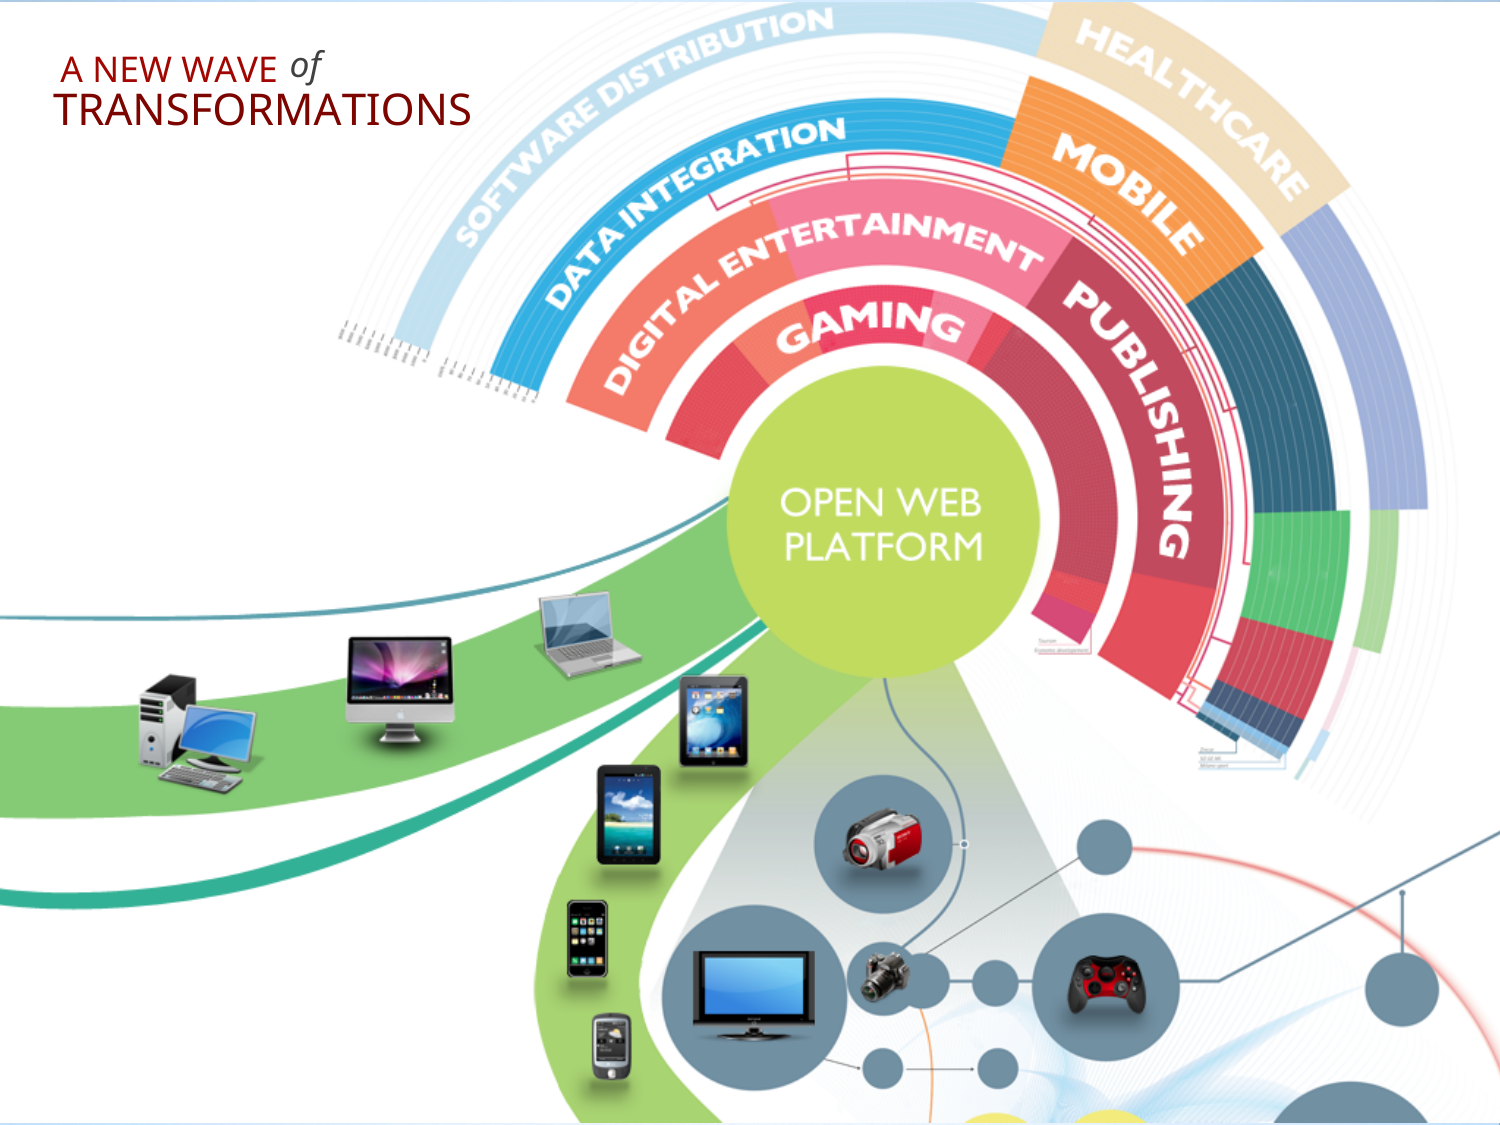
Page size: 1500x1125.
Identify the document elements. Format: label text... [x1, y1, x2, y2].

text_box A NEW WAVE [0, 0, 339, 137]
text_box TRANSFORMATIONS [14, 71, 512, 144]
text_box of [289, 41, 321, 85]
text_box of [311, 60, 321, 85]
picture [0, 0, 1500, 1125]
